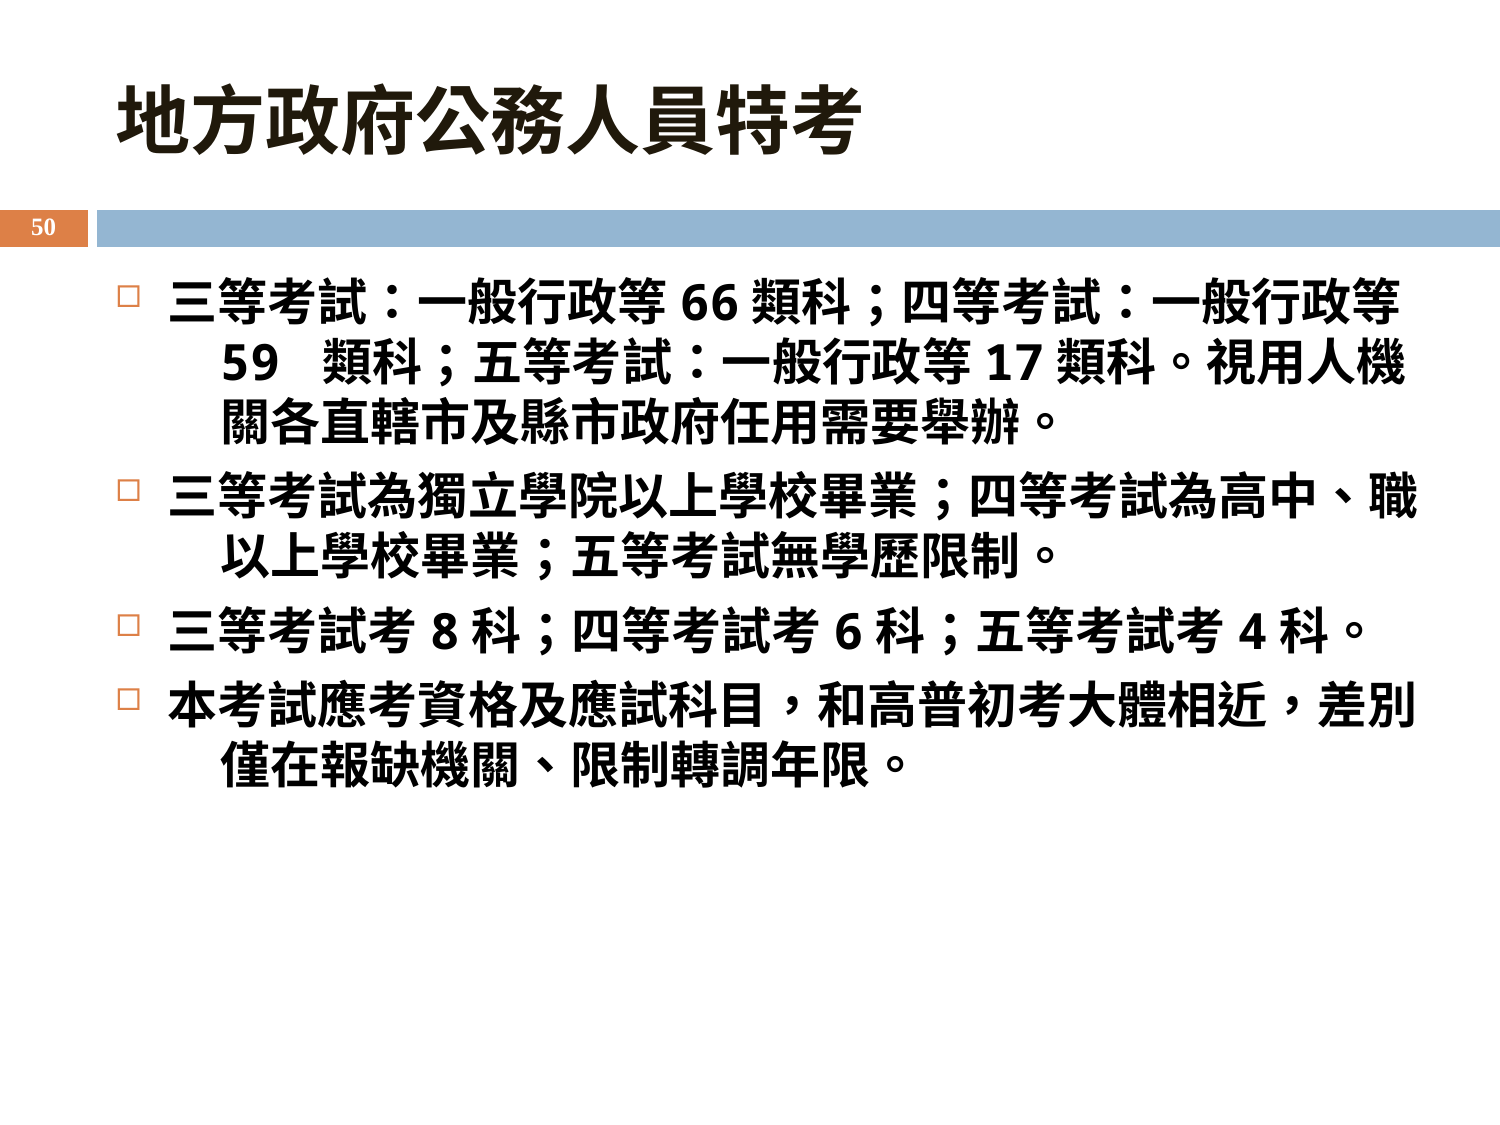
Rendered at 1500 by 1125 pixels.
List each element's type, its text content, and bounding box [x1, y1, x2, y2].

title 地方政府公務人員特考 [100, 37, 1438, 201]
text_box 49 [0, 208, 88, 249]
list 三等考試：一般行政等66類科；四等考試：一般行政等59 類科；五等考試：一般行政等17類科。視用人機關各直轄市及縣市政府任用需要舉辦。 三等考試為獨立學院以上學校畢業；四等考試為高中、職以上學校畢業；五等考試無學歷限制。 三等考試考8科；四等考試考6科；五等考試考4科。 本考試應考資格及應試科目，和高普初考大體相近，差別僅在報缺機關、限制轉調年限。 [100, 262, 1438, 1000]
